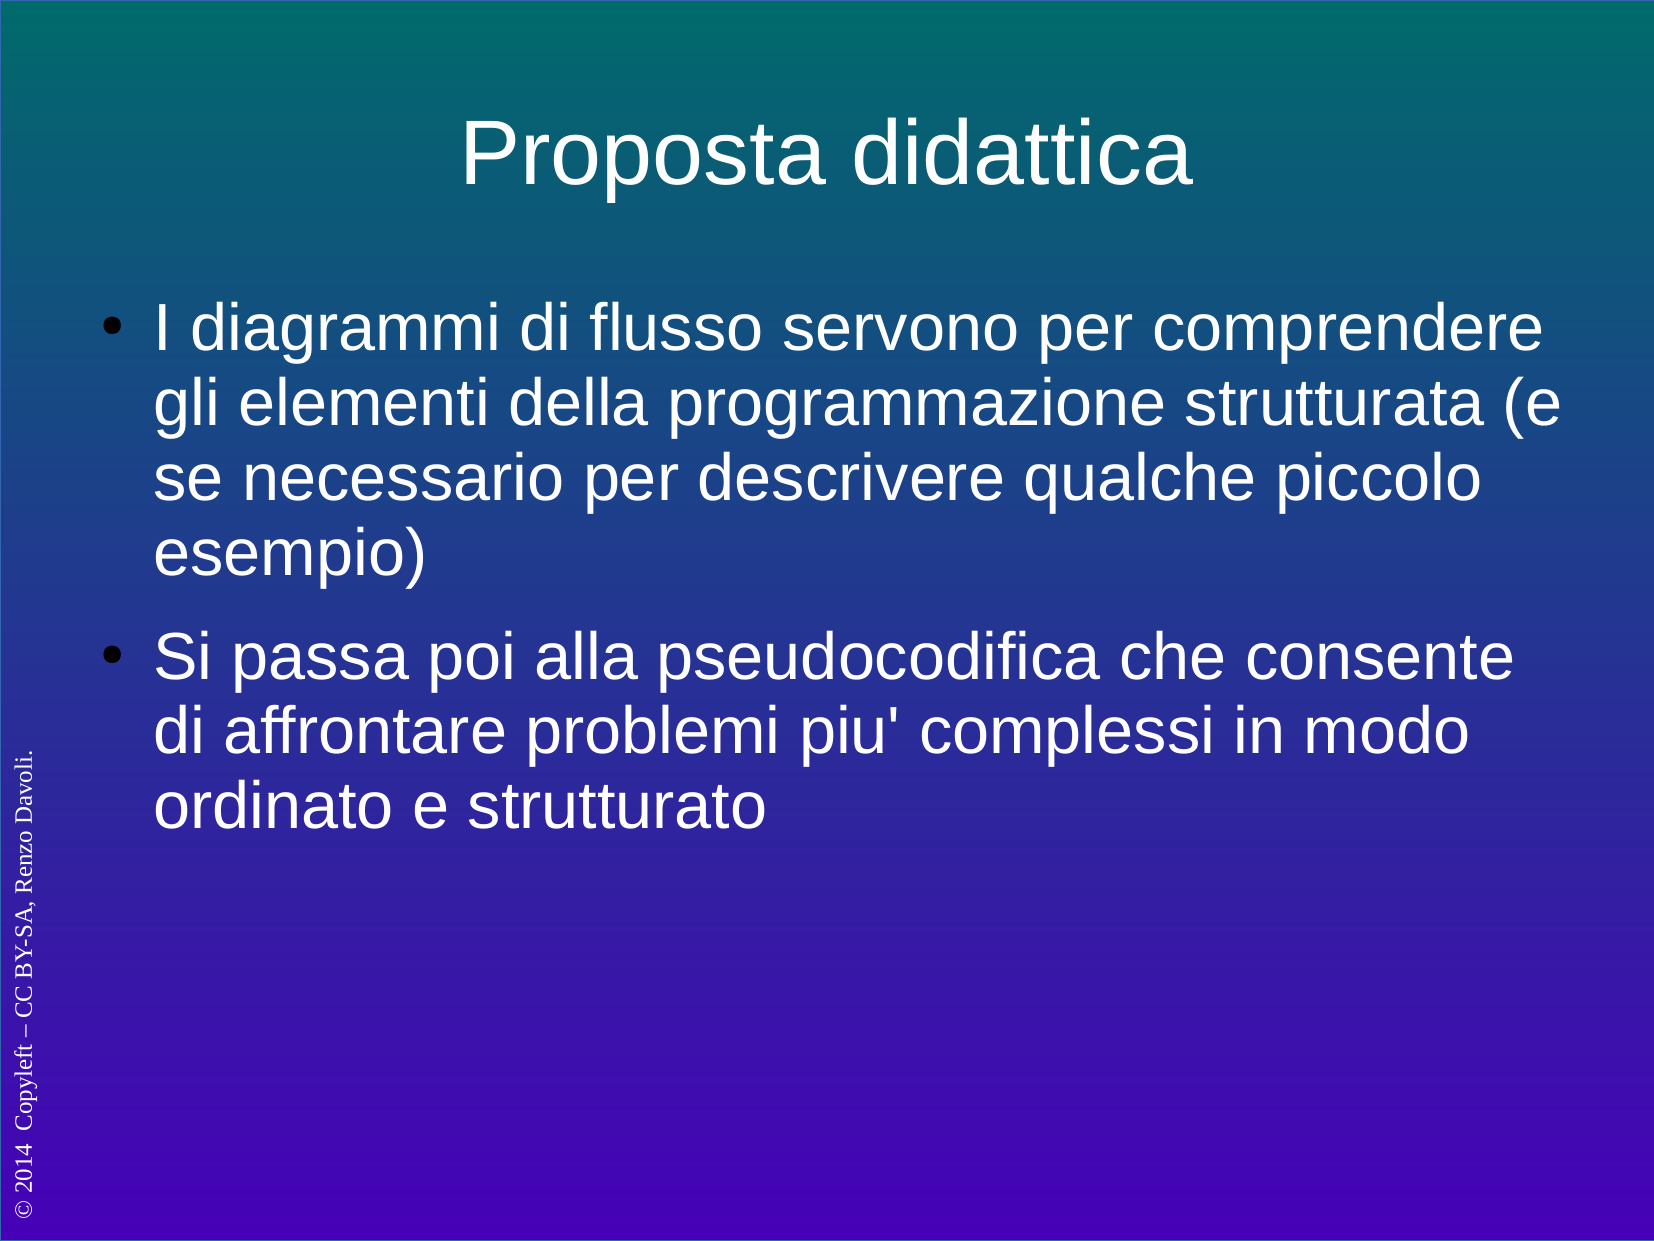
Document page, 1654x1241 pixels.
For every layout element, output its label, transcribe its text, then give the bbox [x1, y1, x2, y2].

title Proposta didattica [82, 49, 1571, 257]
list I diagrammi di flusso servono per comprendere gli elementi della programmazione strutturata (e se necessario per descrivere qualche piccolo esempio) Si passa poi alla pseudocodifica che consente di affrontare problemi piu' complessi in modo ordinato e strutturato [82, 290, 1571, 1010]
